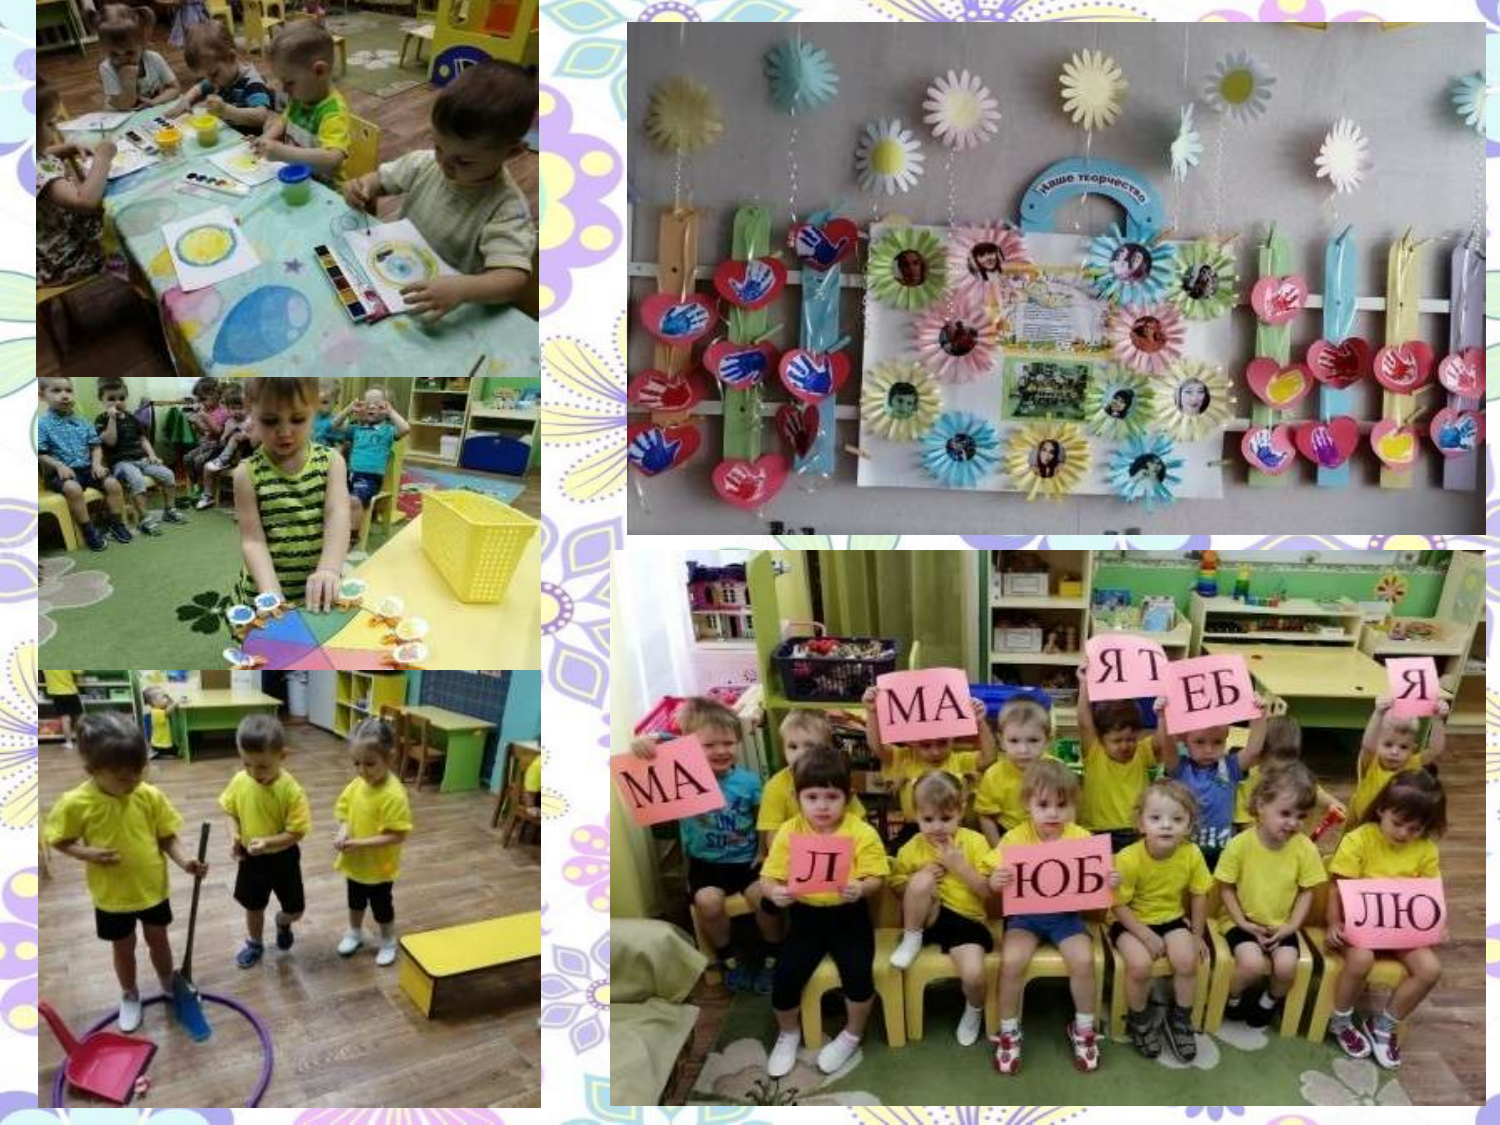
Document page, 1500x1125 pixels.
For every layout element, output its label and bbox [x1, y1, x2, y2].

picture [610, 550, 1486, 1106]
picture [36, 0, 541, 1108]
picture [627, 22, 1486, 535]
